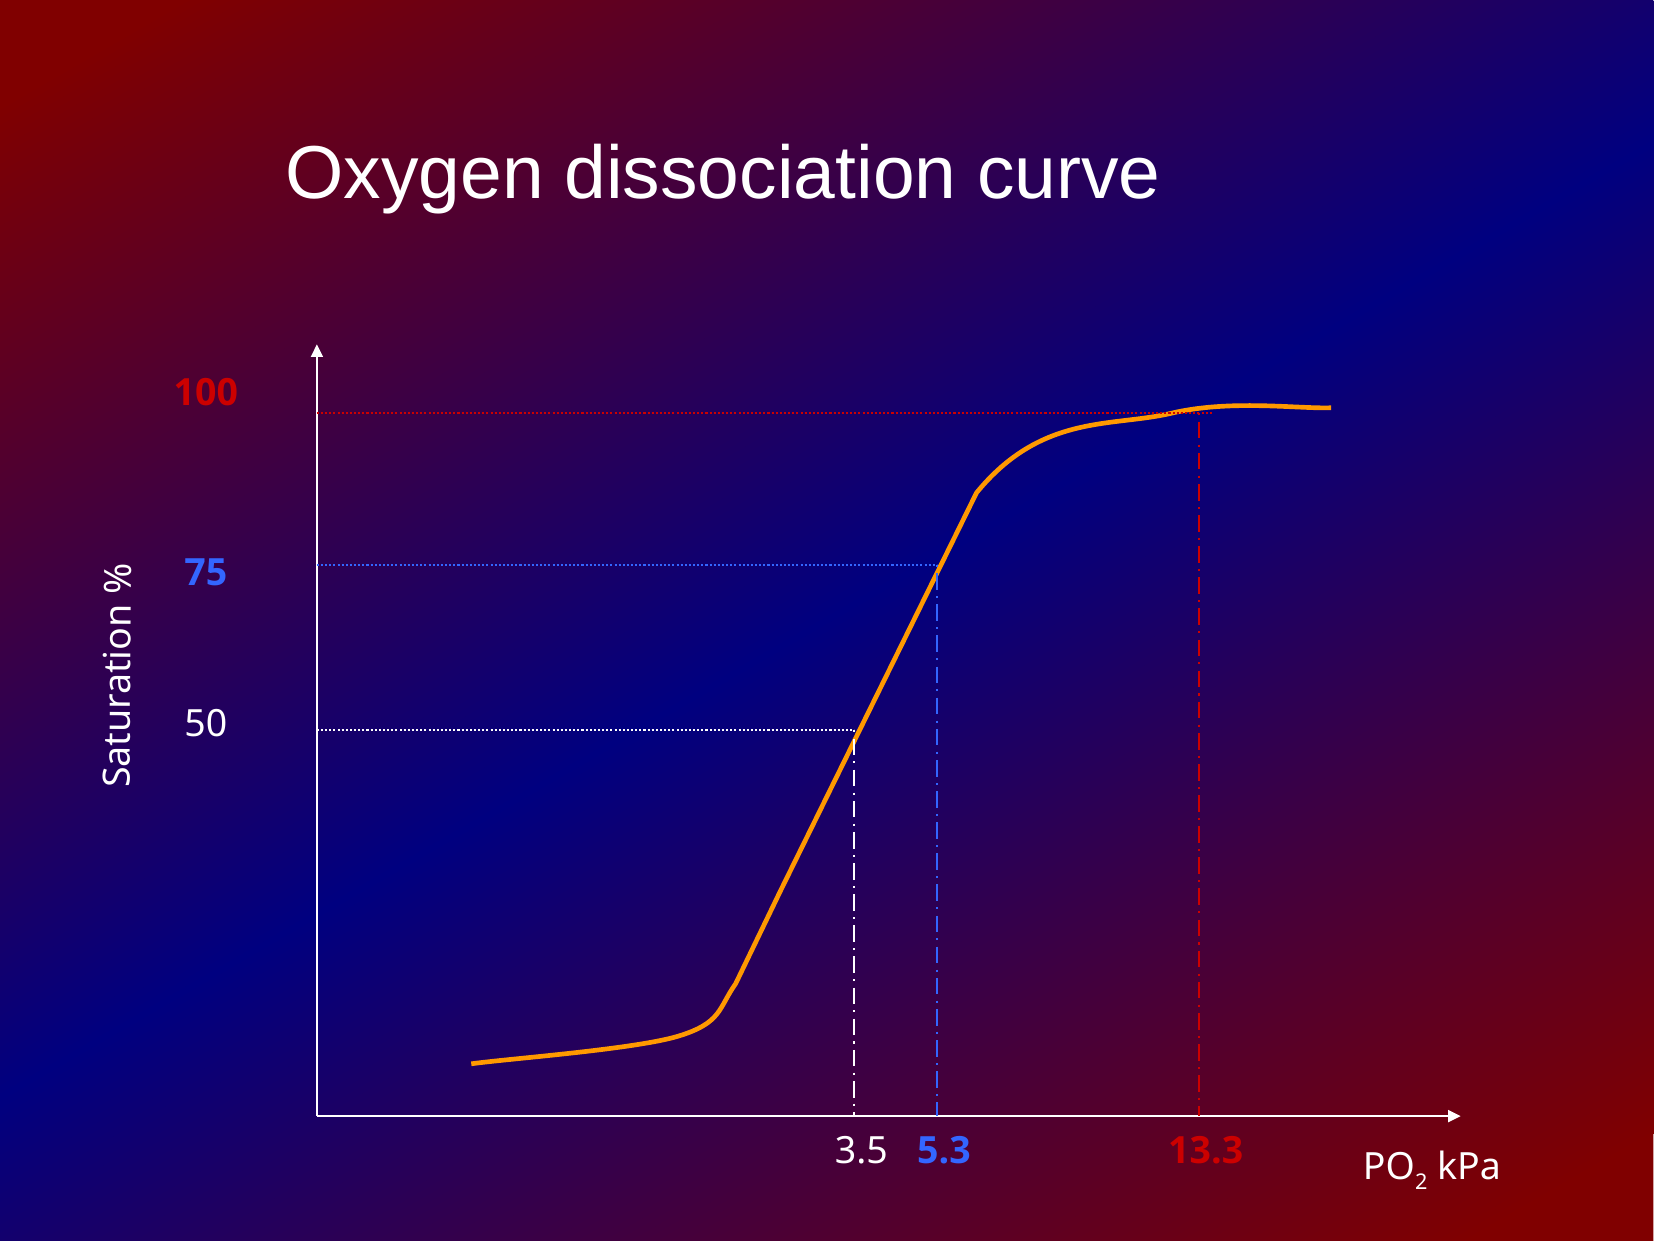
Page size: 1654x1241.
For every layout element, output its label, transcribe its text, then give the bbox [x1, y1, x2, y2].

text_box 75 [169, 537, 243, 604]
text_box Saturation % [80, 316, 152, 1034]
text_box PO2 kPa [1210, 1132, 1654, 1204]
text_box 13.3 [1116, 1116, 1296, 1183]
text_box 50 [169, 688, 243, 756]
text_box 3.5 [771, 1116, 854, 1183]
text_box 100 [158, 358, 254, 425]
title Oxygen dissociation curve [123, 68, 1323, 276]
text_box 5.3 [854, 1116, 1034, 1183]
